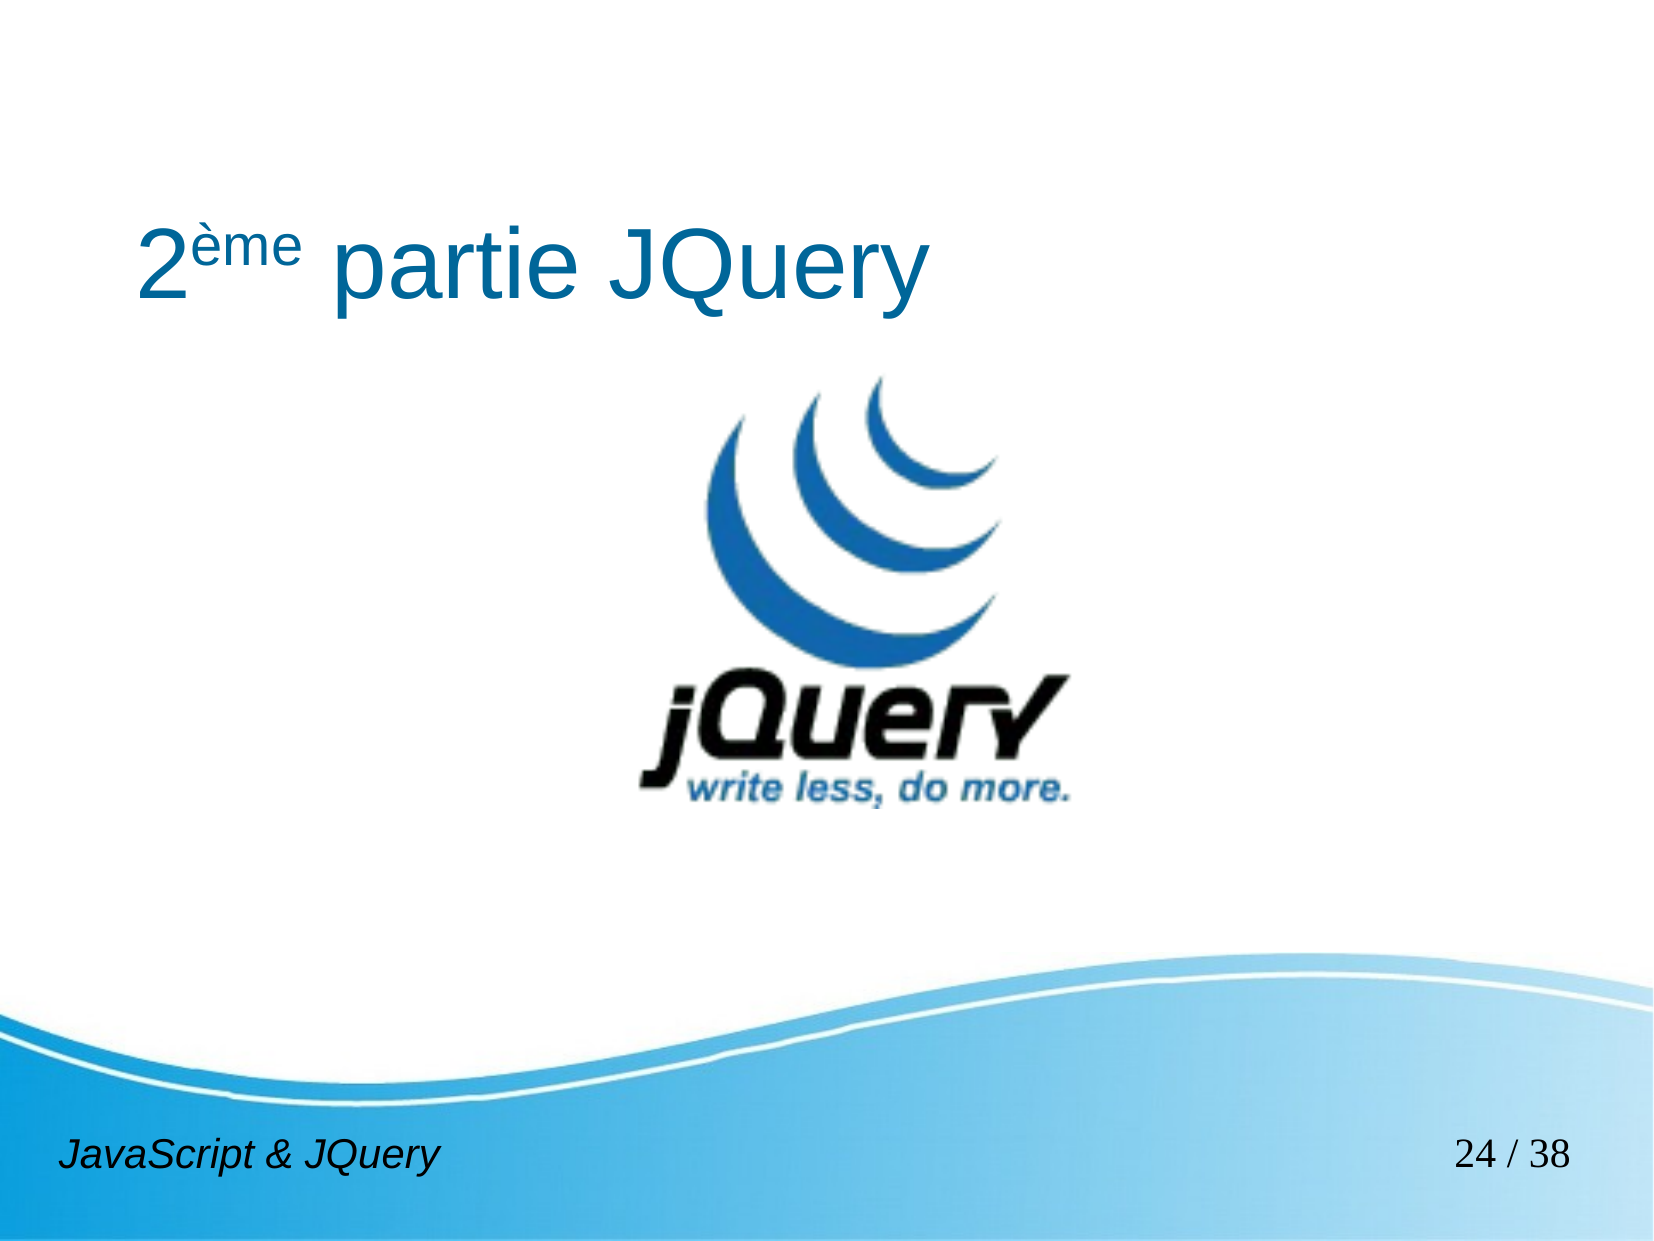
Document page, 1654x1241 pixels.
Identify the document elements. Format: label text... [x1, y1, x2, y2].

picture [0, 952, 1654, 1241]
title 2ème partie JQuery [135, 163, 1624, 371]
picture [63, 1153, 72, 1163]
picture [637, 371, 1075, 809]
